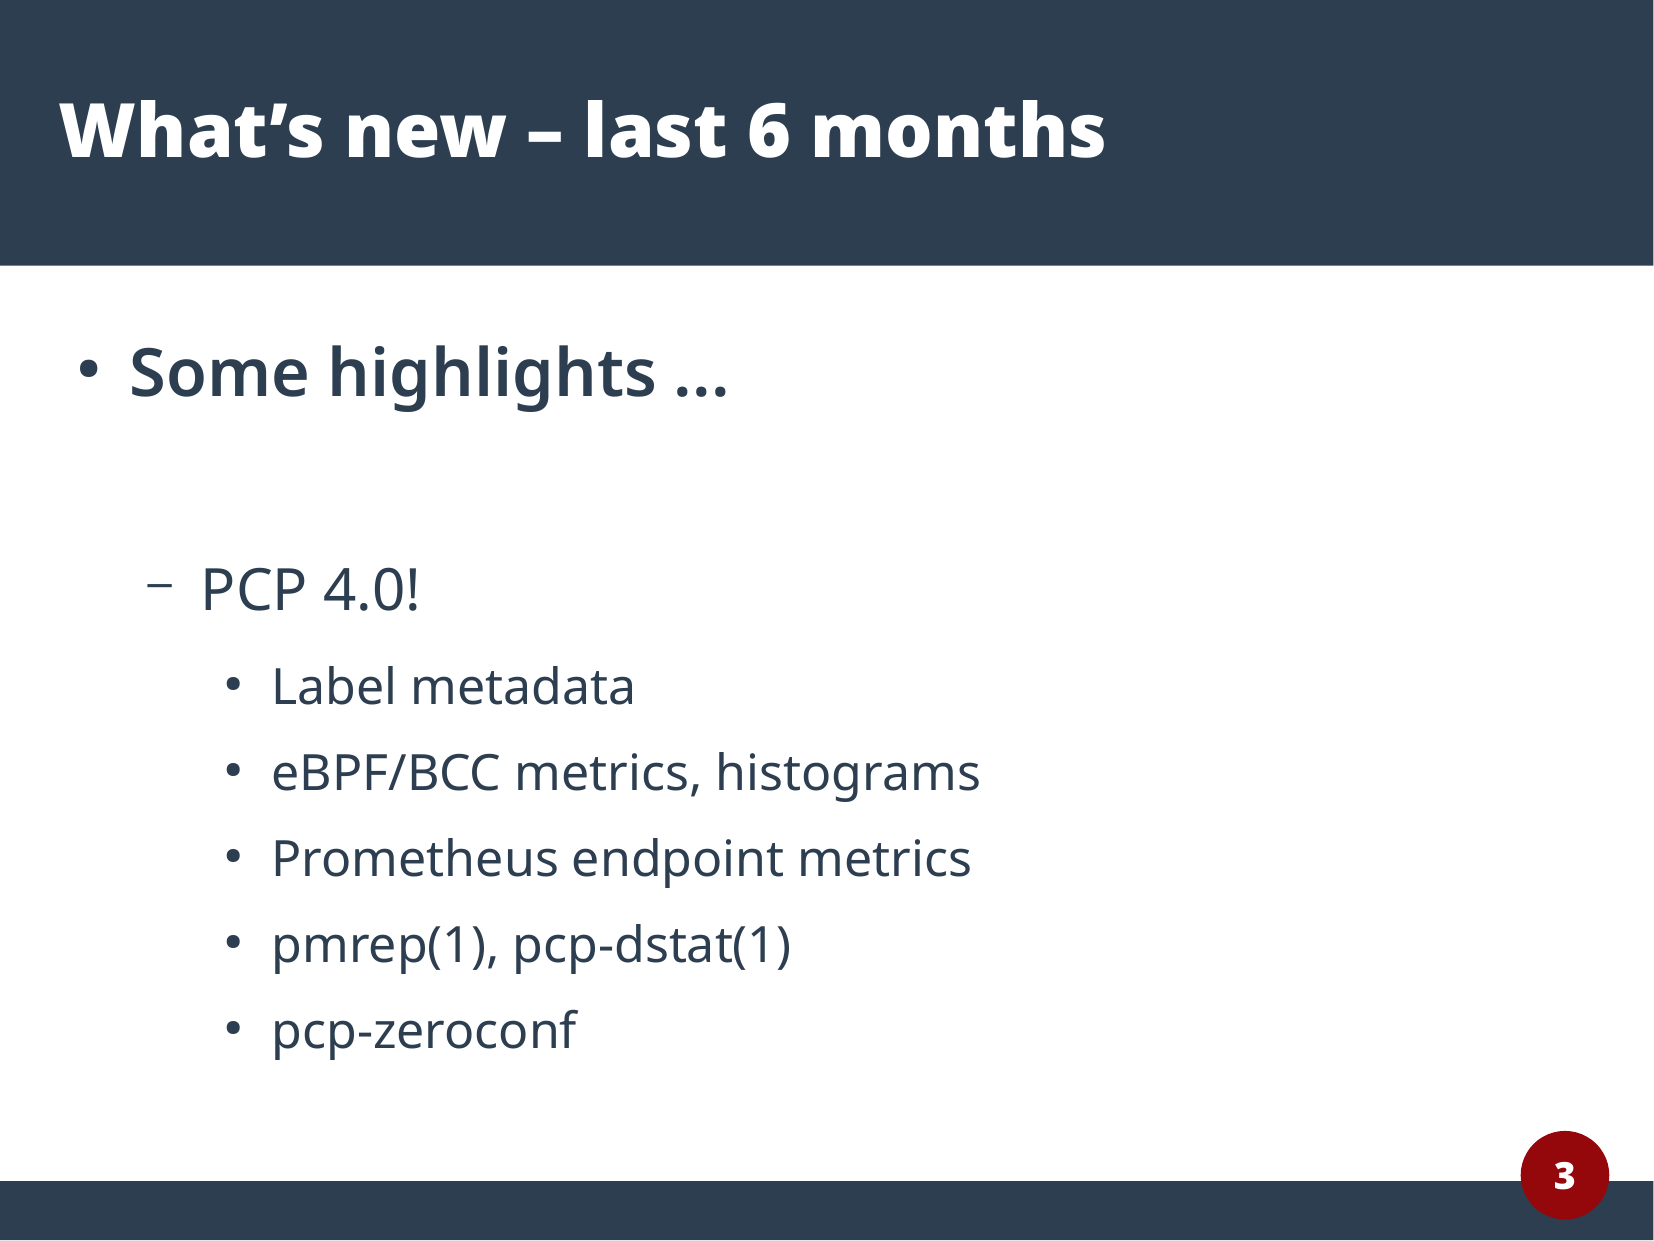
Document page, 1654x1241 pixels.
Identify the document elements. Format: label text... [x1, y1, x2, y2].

list Some highlights ... PCP 4.0! Label metadata eBPF/BCC metrics, histograms Prometheus endpoint metrics pmrep(1), pcp-dstat(1) pcp-zeroconf [59, 324, 1595, 1152]
title What’s new – last 6 months [59, 49, 1595, 207]
